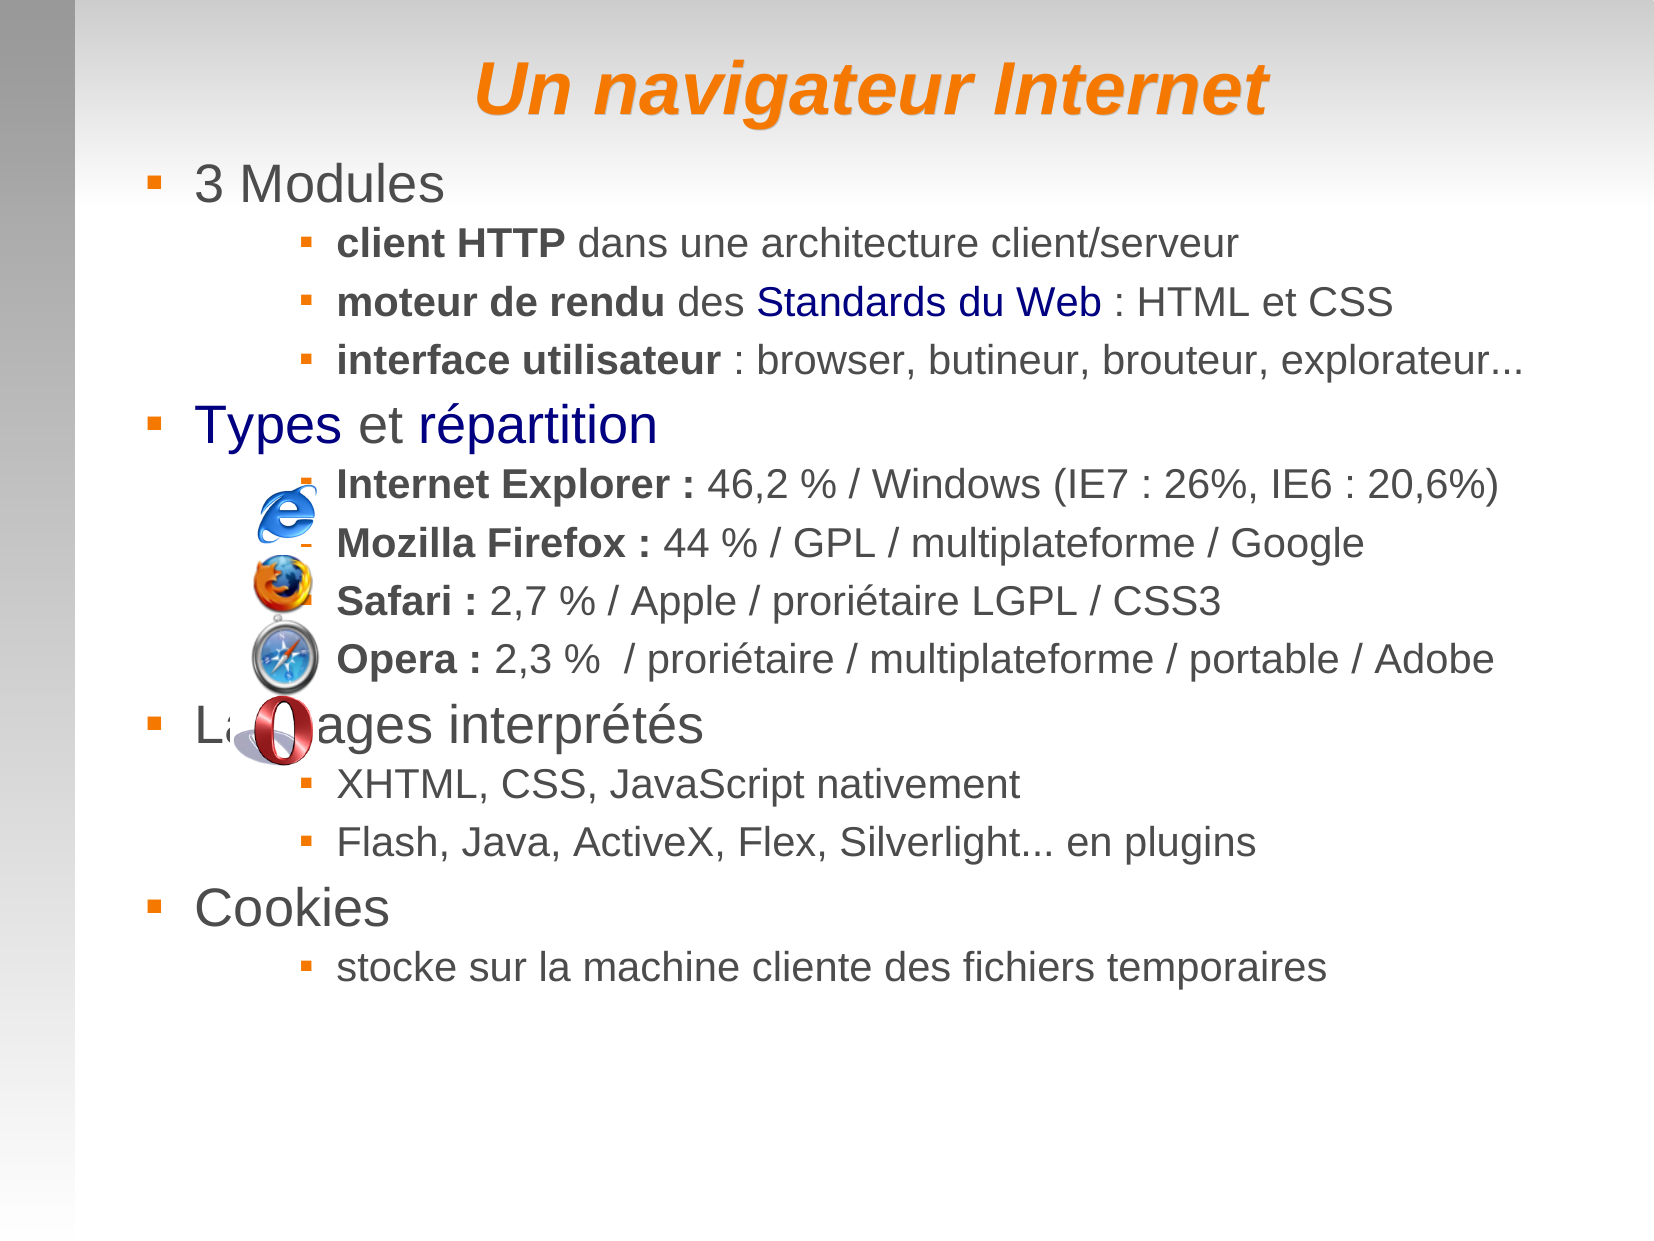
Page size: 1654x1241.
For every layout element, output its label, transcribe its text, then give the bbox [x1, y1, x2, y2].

picture [230, 555, 323, 774]
title Un navigateur Internet [88, 0, 1654, 153]
list 3 Modules client HTTP dans une architecture client/serveur moteur de rendu des Standards du Web : HTML et CSS interface utilisateur : browser, butineur, brouteur, explorateur... Types et répartition Internet Explorer : 46,2 % / Windows (IE7 : 26%, IE6 : 20,6%) Mozilla Firefox : 44 % / GPL / multiplateforme / Google Safari : 2,7 % / Apple / proriétaire LGPL / CSS3 Opera : 2,3 % / proriétaire / multiplateforme / portable / Adobe Langages interprétés XHTML, CSS, JavaScript nativement Flash, Java, ActiveX, Flex, Silverlight... en plugins Cookies stocke sur la machine cliente des fichiers temporaires [53, 153, 1654, 1087]
picture [256, 484, 319, 544]
